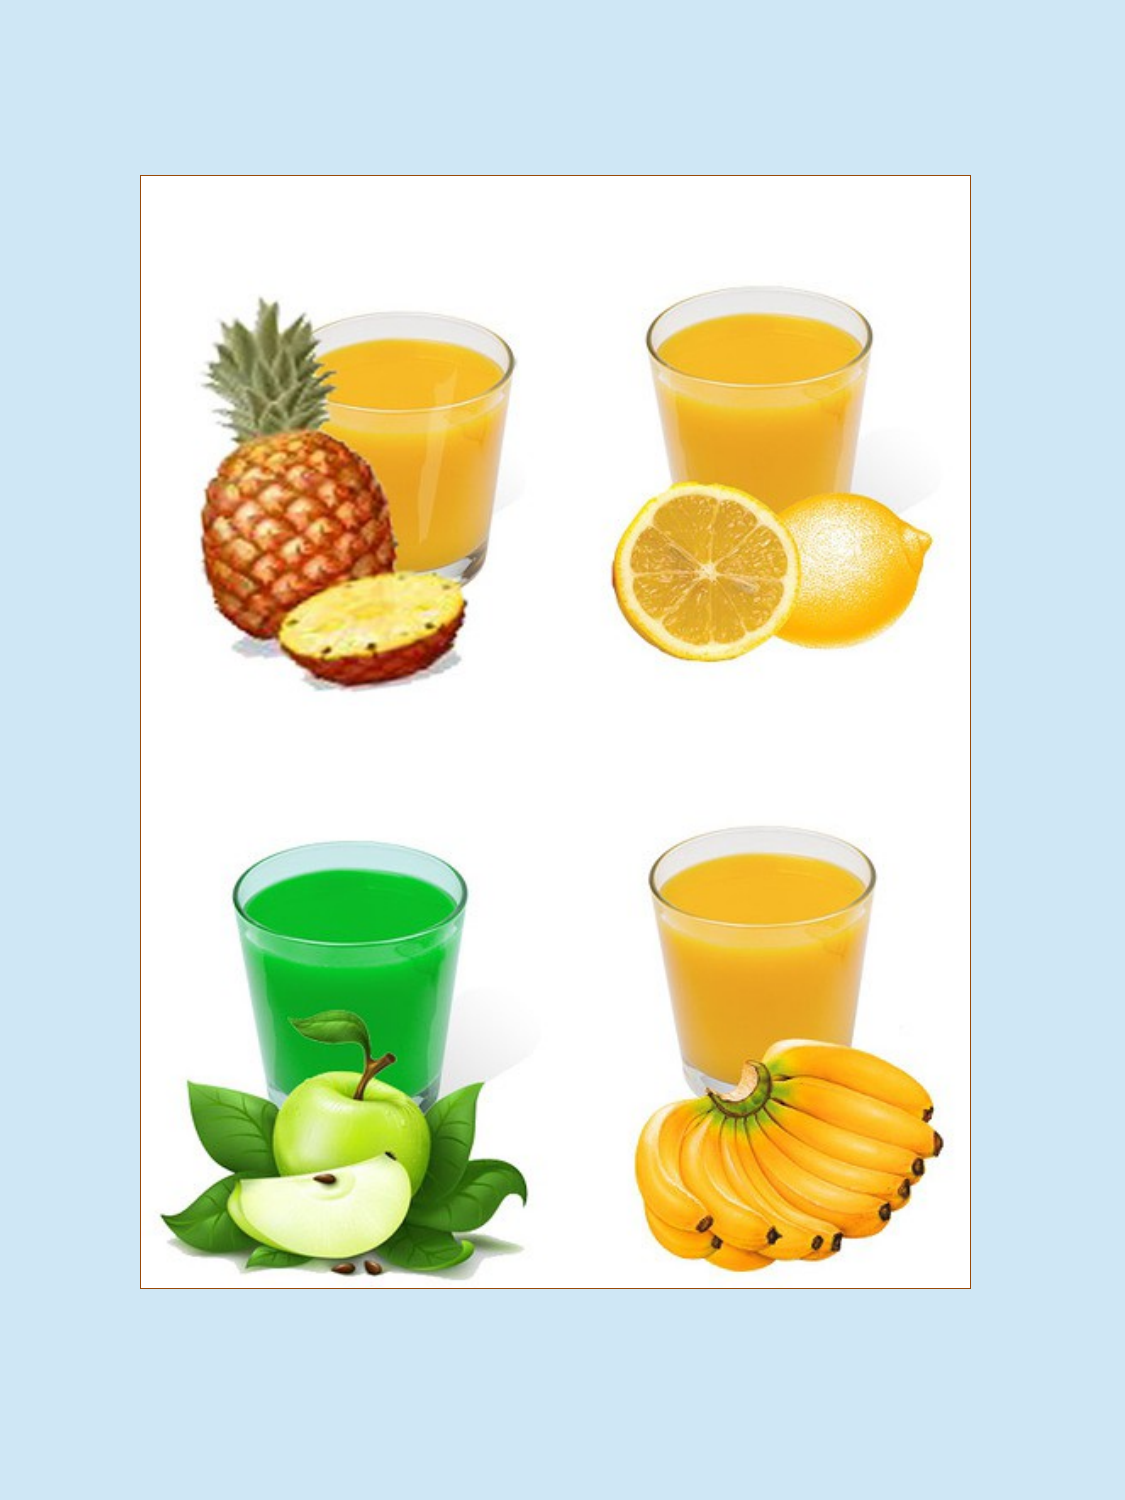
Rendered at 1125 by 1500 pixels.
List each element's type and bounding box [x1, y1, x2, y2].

picture [140, 175, 971, 1289]
